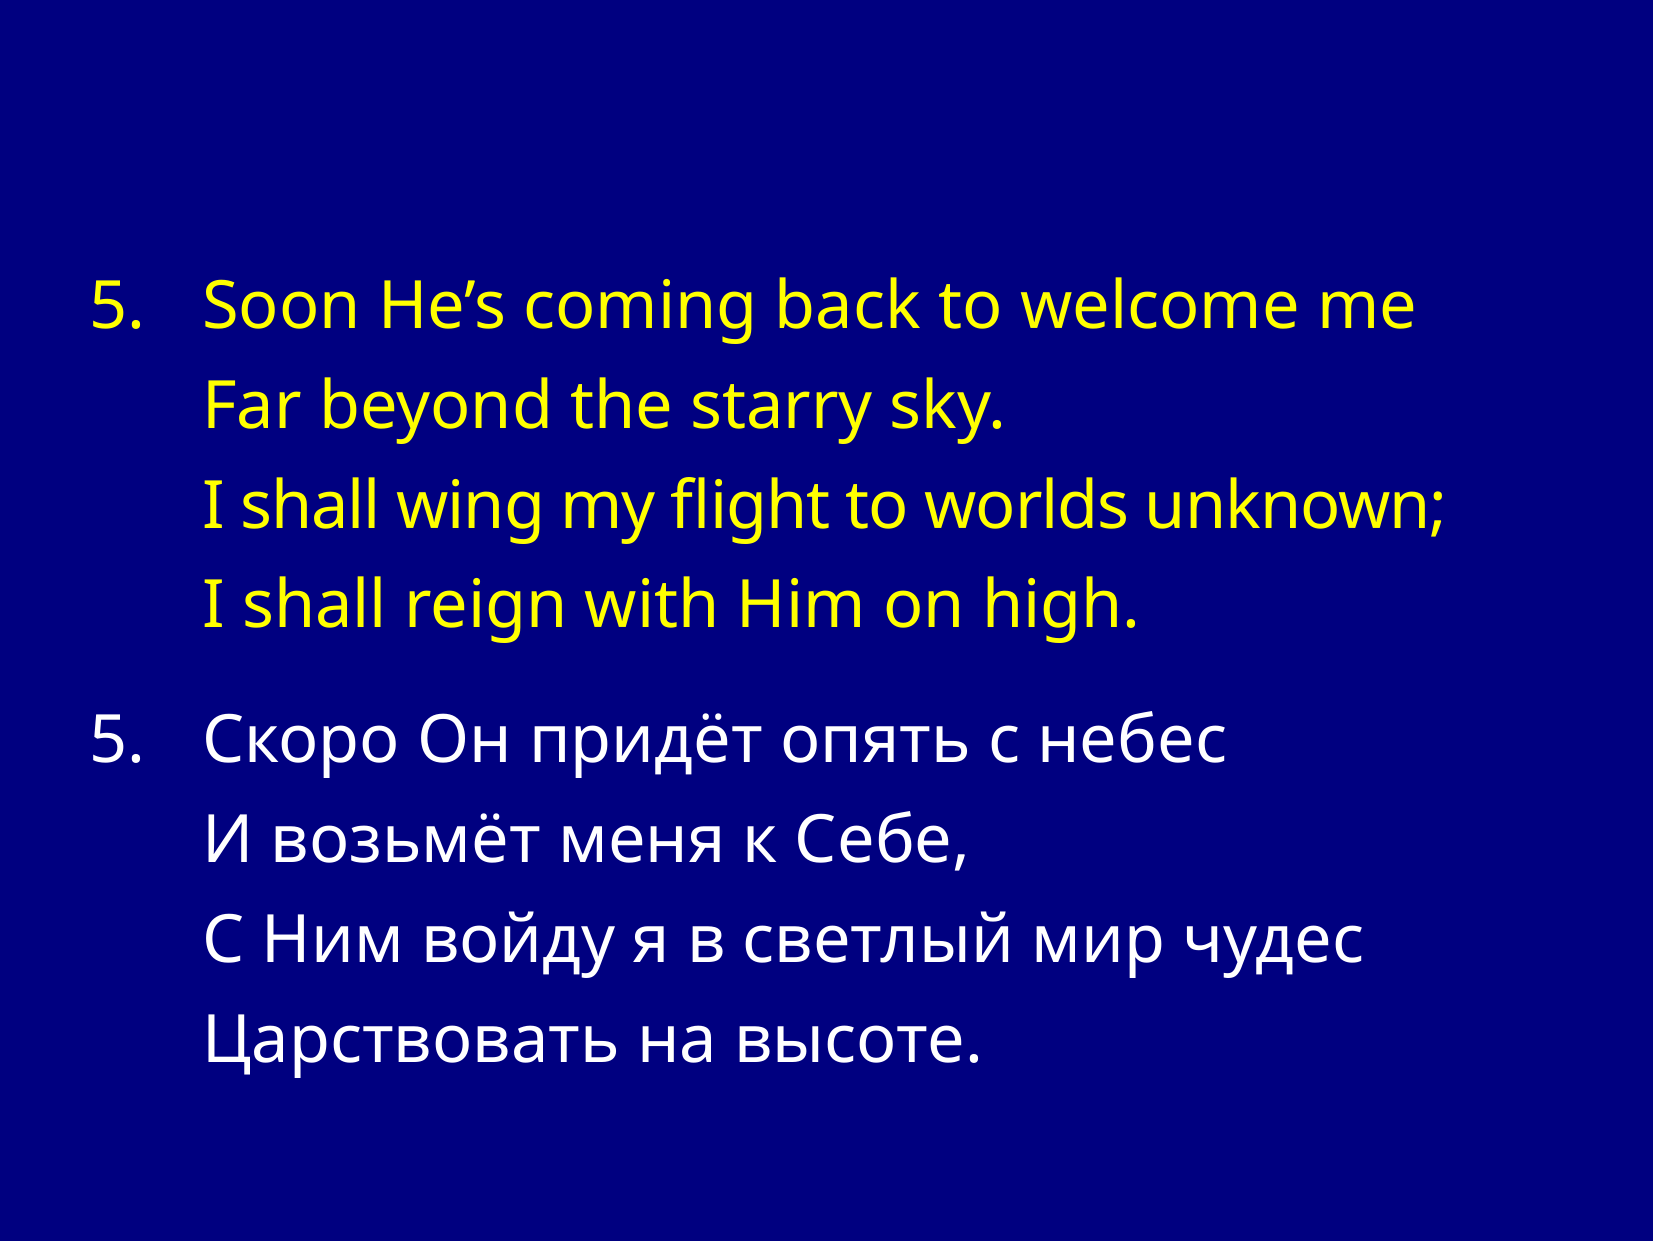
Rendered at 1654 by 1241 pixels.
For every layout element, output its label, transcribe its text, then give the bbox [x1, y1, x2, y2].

text_box 5. Скоро Он придёт опять с небес И возьмёт меня к Себе, С Ним войду я в светлый мир чудес Царствовать на высоте. [75, 675, 1576, 1163]
text_box 5. Soon He’s coming back to welcome me Far beyond the starry sky. I shall wing my flight to worlds unknown; I shall reign with Him on high. [75, 150, 1653, 638]
